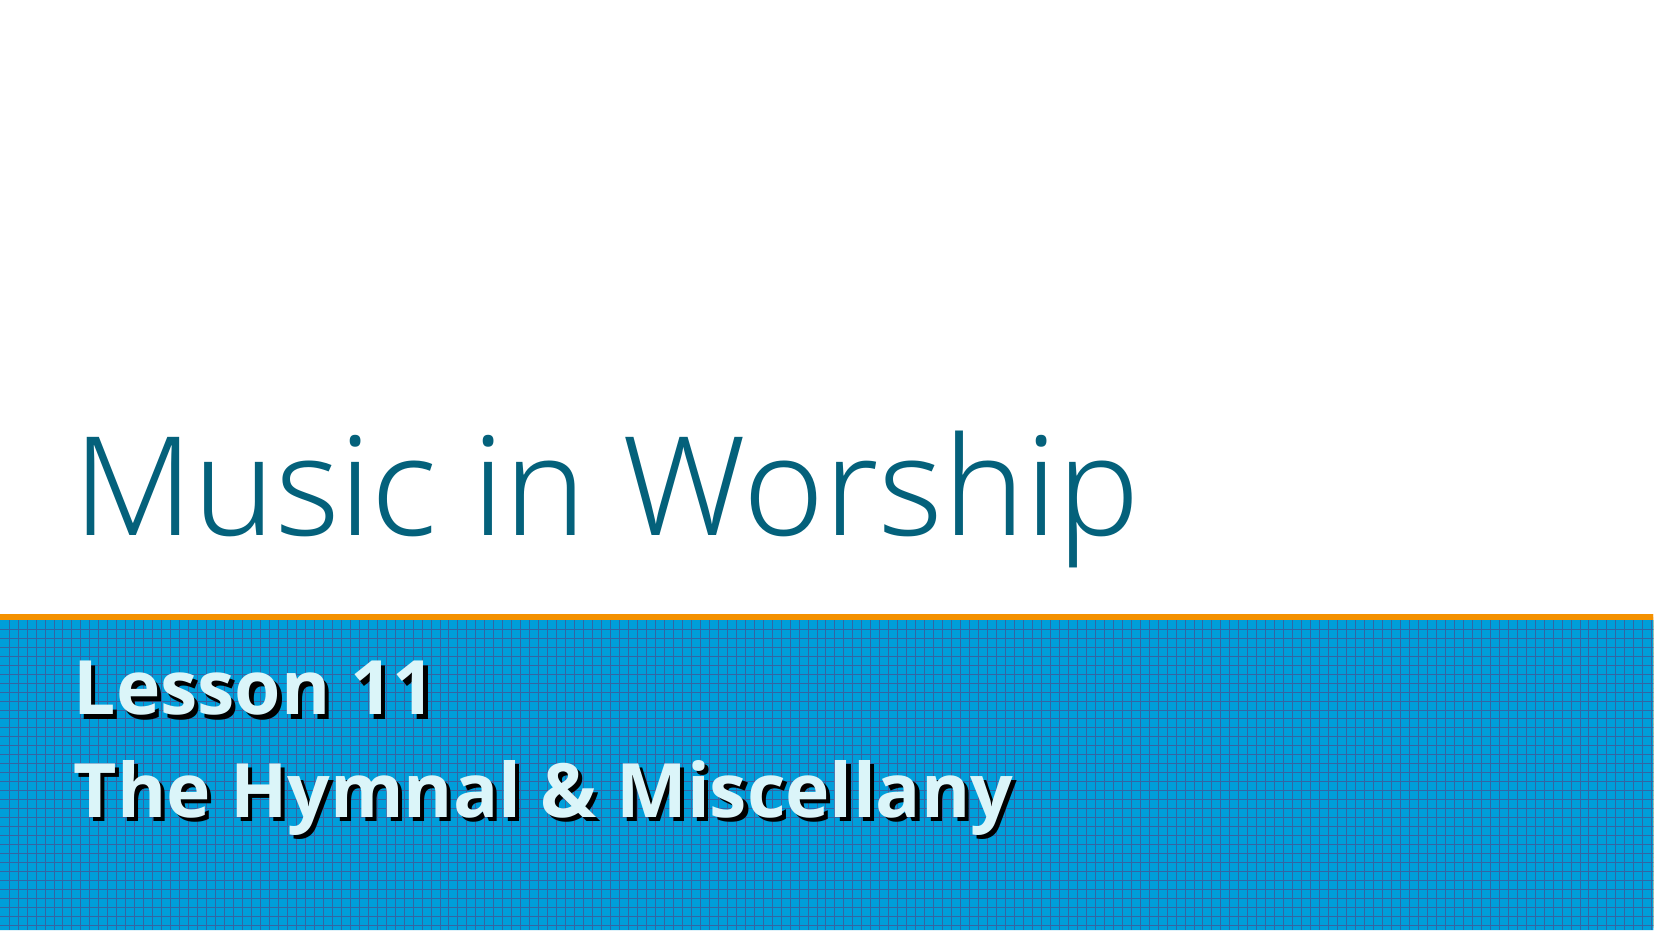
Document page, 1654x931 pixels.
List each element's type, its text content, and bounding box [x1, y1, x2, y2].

subtitle Lesson 11 The Hymnal & Miscellany [73, 634, 1551, 840]
title Music in Worship [73, 44, 1551, 576]
